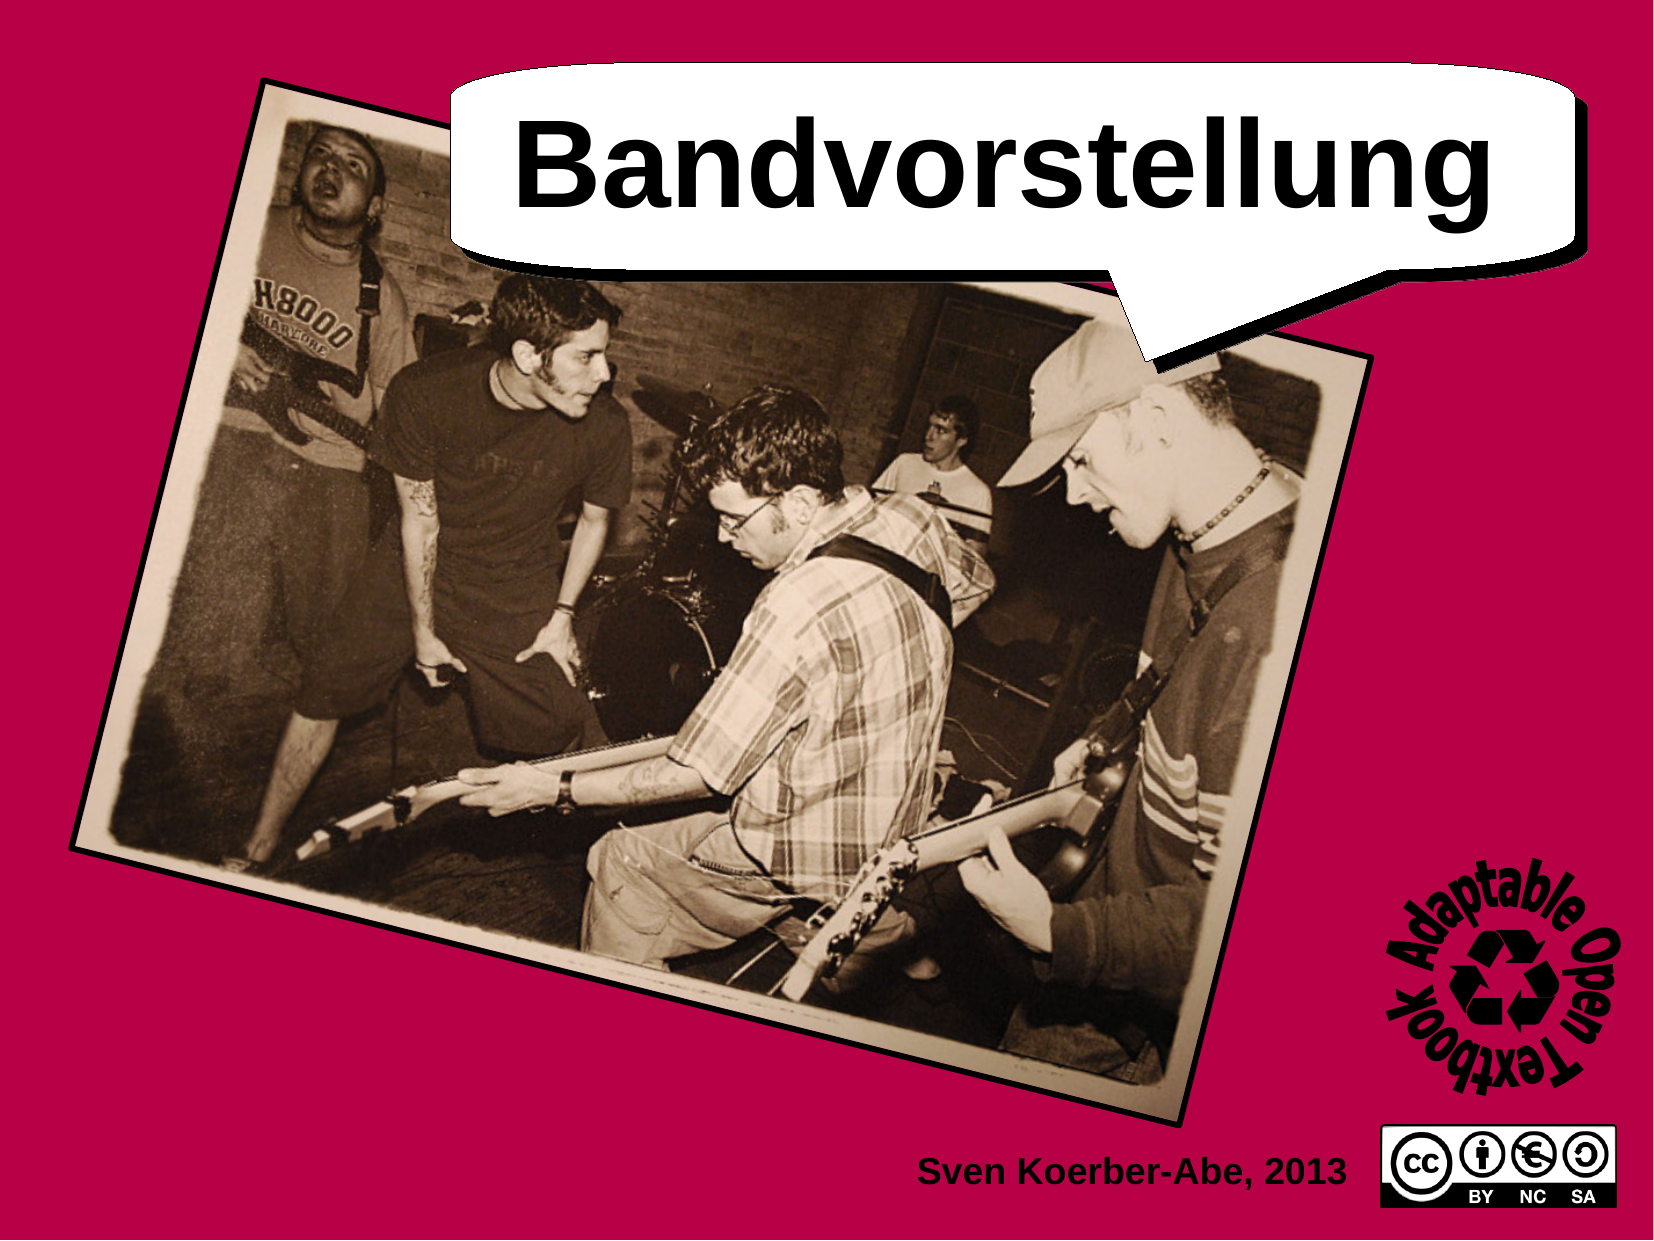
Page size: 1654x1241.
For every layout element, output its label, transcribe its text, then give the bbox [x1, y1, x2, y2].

text_box [1448, 1040, 1480, 1093]
text_box [1499, 868, 1521, 907]
text_box [1507, 961, 1559, 1032]
text_box [1450, 966, 1488, 1013]
text_box [1552, 896, 1585, 931]
text_box [1426, 892, 1464, 927]
picture [74, 83, 1368, 1122]
text_box [1571, 928, 1621, 962]
text_box [1386, 941, 1439, 971]
text_box [1521, 858, 1550, 912]
text_box [1408, 1010, 1444, 1039]
text_box Bandvorstellung [454, 87, 1554, 248]
text_box [1386, 985, 1437, 1021]
text_box [1471, 1047, 1520, 1096]
text_box [1448, 876, 1481, 928]
text_box [1541, 872, 1574, 919]
text_box [1475, 860, 1498, 907]
text_box [1467, 930, 1545, 968]
text_box [1560, 1009, 1602, 1044]
text_box [1467, 998, 1502, 1024]
text_box [1541, 1037, 1583, 1088]
text_box [1572, 991, 1610, 1016]
text_box [1425, 1028, 1458, 1061]
text_box [1404, 900, 1449, 944]
text_box [1517, 1046, 1544, 1084]
text_box [458, 62, 1576, 362]
picture [1380, 1124, 1617, 1208]
text_box Sven Koerber-Abe, 2013 [858, 1142, 1363, 1202]
text_box [1562, 964, 1614, 990]
text_box [450, 90, 454, 243]
